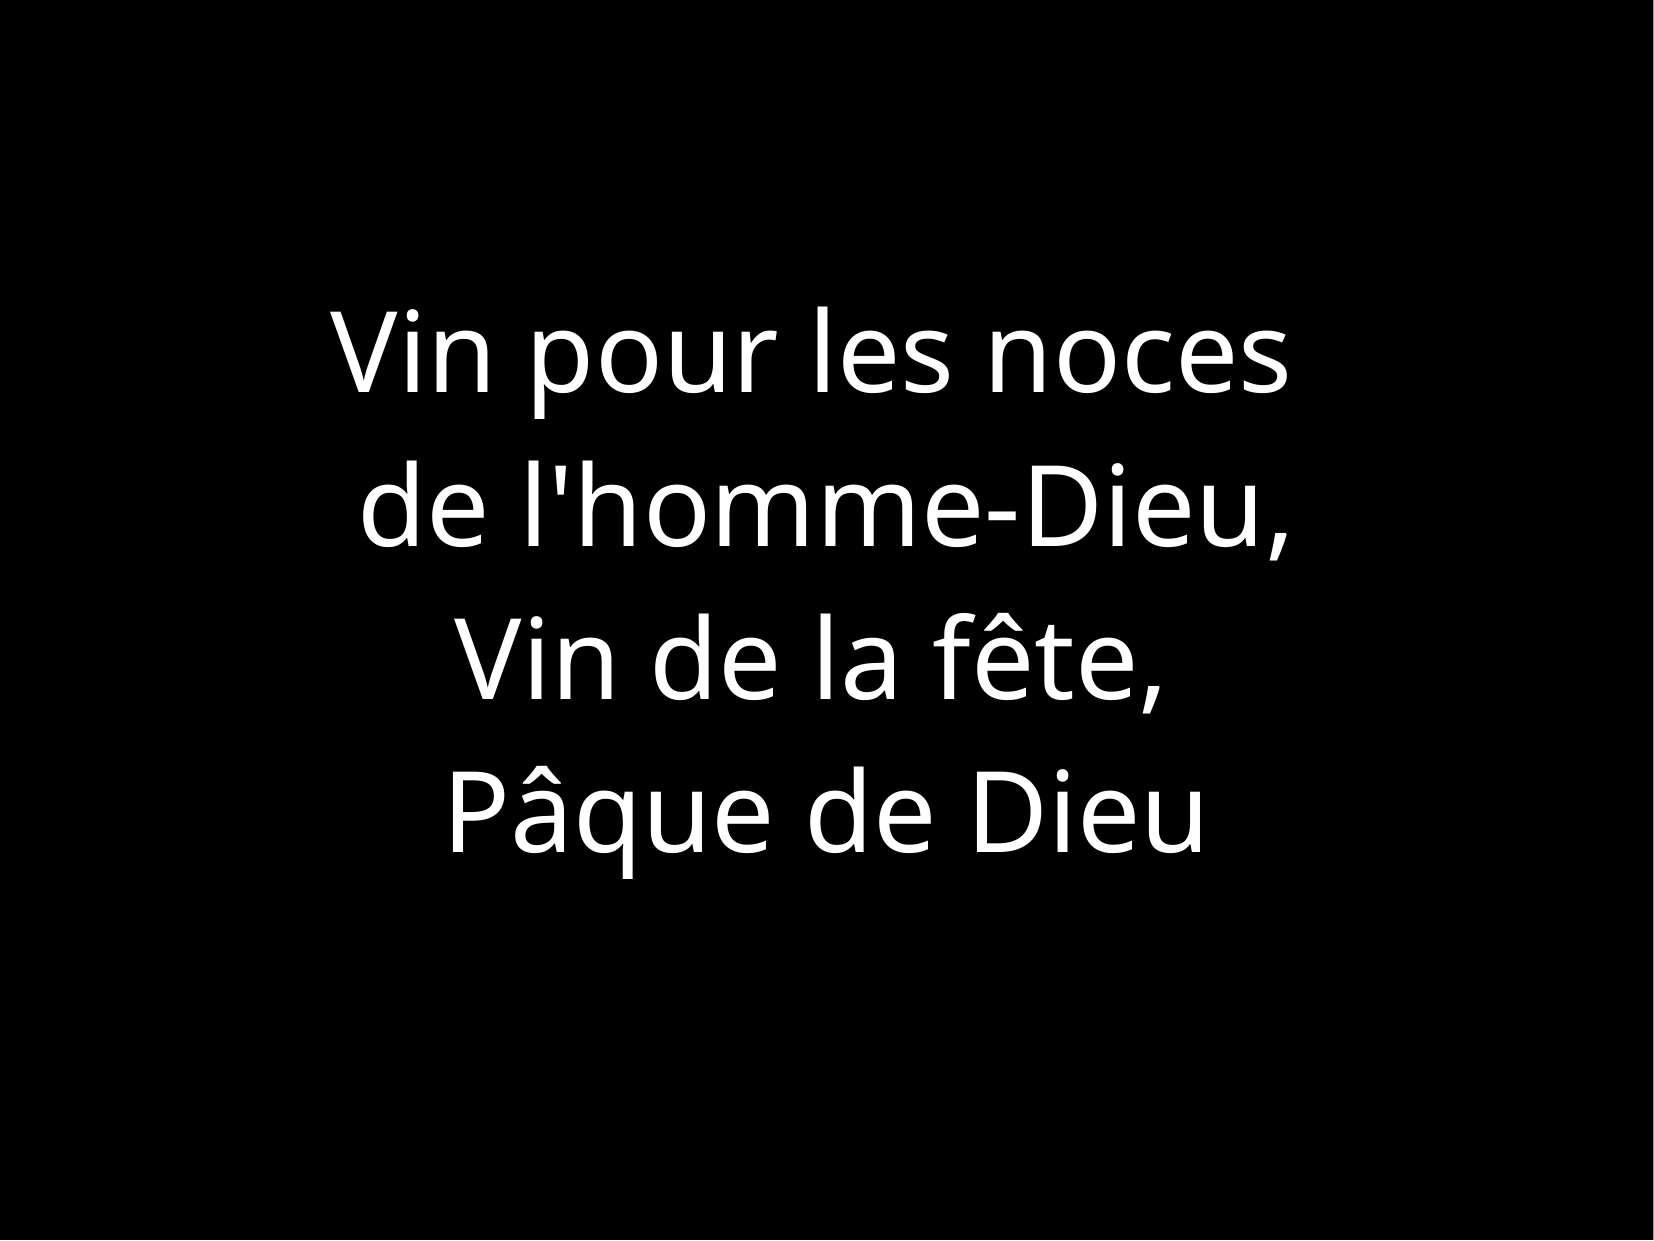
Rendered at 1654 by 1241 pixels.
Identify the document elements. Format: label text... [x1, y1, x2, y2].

subtitle Vin pour les noces de l'homme-Dieu, Vin de la fête, Pâque de Dieu [82, 49, 1571, 1109]
